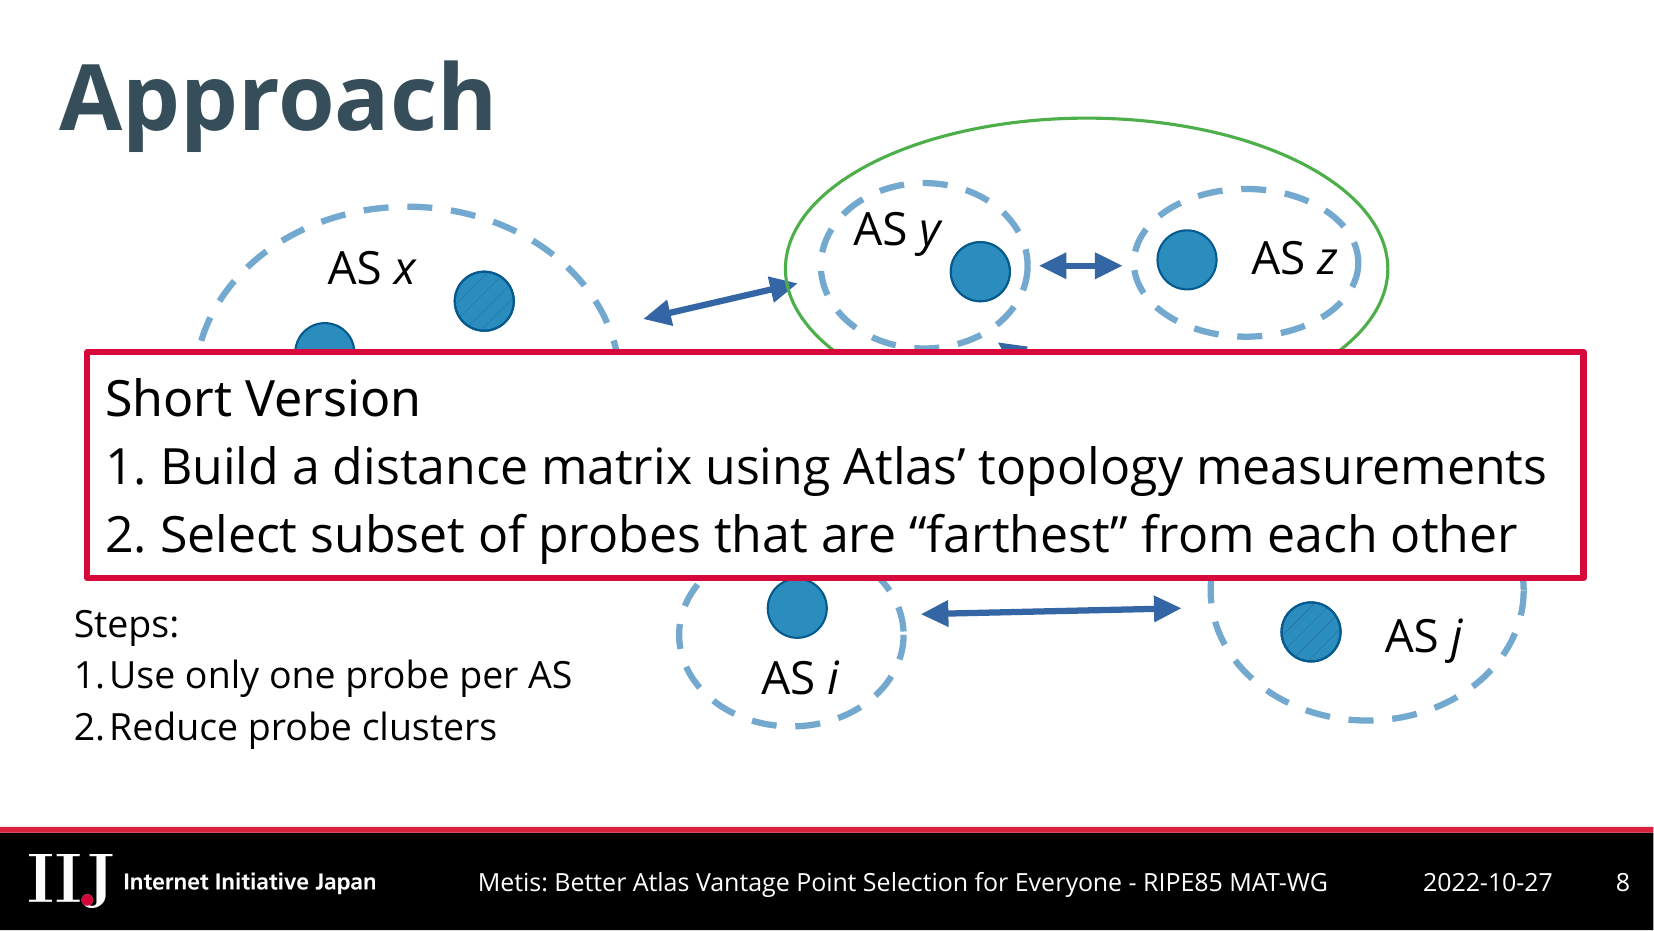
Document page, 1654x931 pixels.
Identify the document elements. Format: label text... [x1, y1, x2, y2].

text_box [1281, 602, 1341, 662]
title Approach [59, 17, 526, 173]
text_box [1157, 230, 1217, 290]
text_box [295, 323, 355, 349]
text_box [969, 242, 1010, 302]
text_box AS z [1236, 217, 1353, 296]
text_box AS y [838, 188, 969, 329]
text_box [454, 271, 514, 331]
picture [29, 854, 375, 908]
text_box AS j [1370, 596, 1480, 674]
text_box AS x [312, 227, 431, 306]
text_box Short Version 1. Build a distance matrix using Atlas’ topology measurements 2. Select subset of probes that are “farthest” from each other [87, 352, 1567, 579]
text_box Steps: Use only one probe per AS Reduce probe clusters [59, 590, 589, 759]
text_box [767, 581, 827, 637]
text_box AS i [746, 637, 857, 716]
